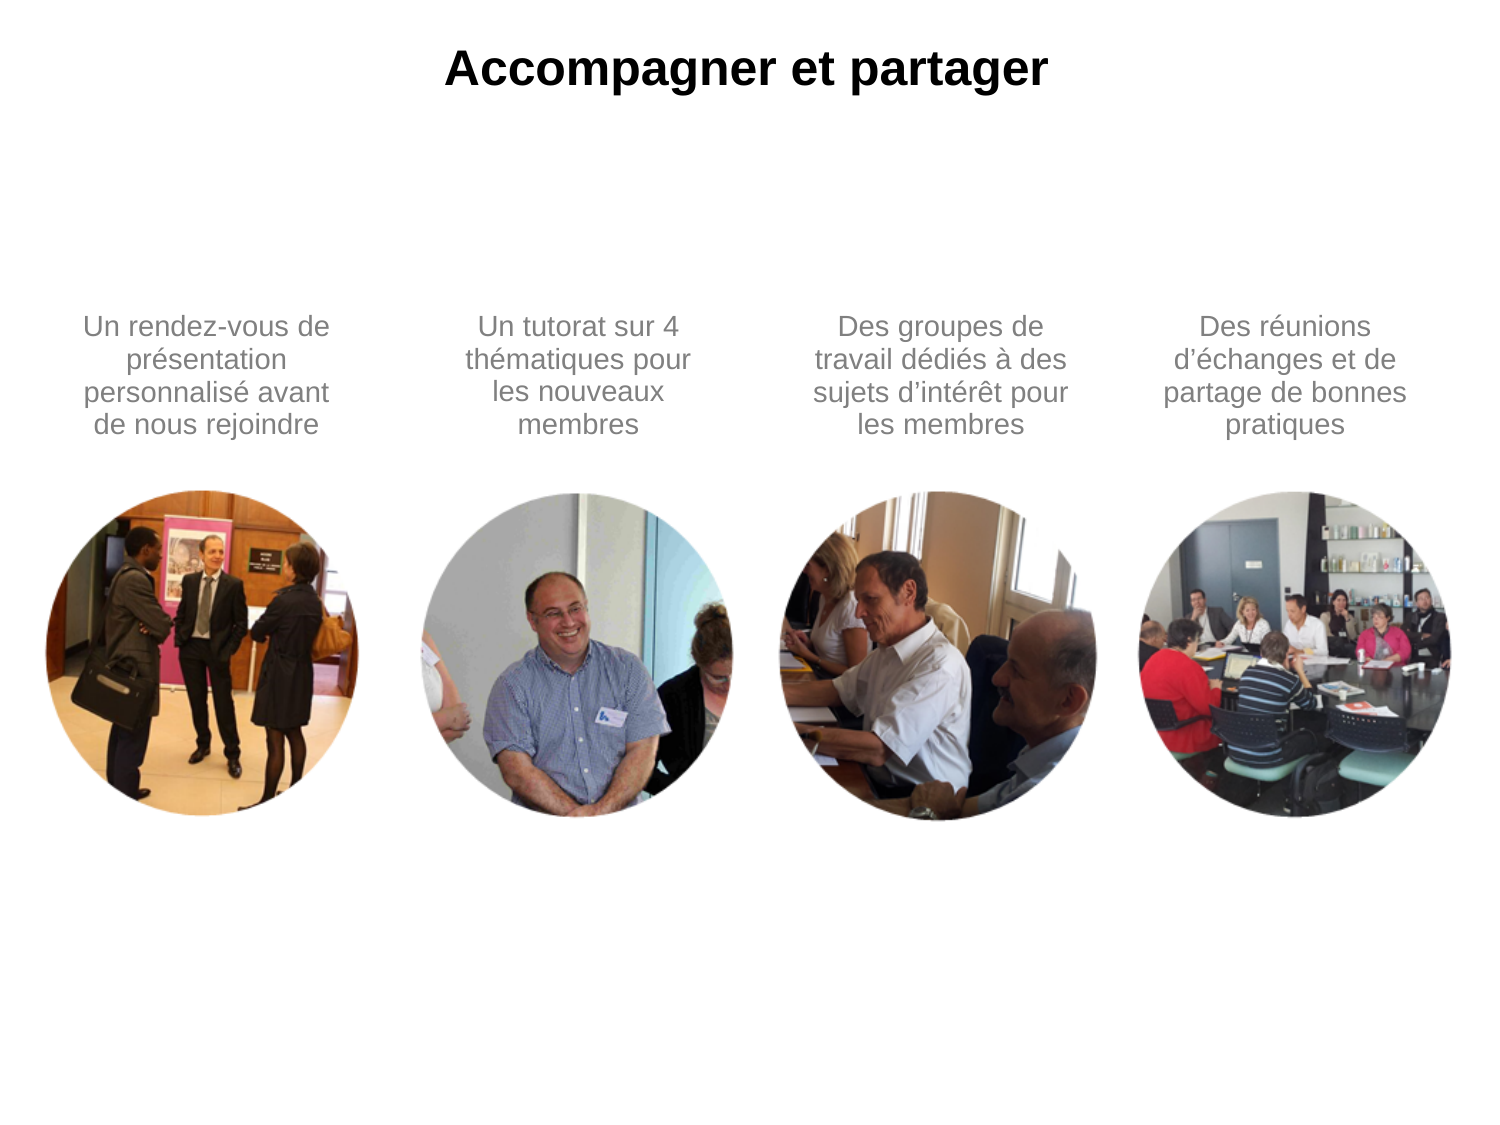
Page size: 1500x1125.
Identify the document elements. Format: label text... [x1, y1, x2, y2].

picture [1128, 482, 1463, 824]
text_box Un rendez-vous de présentation personnalisé avant de nous rejoindre [57, 302, 357, 449]
picture [41, 488, 372, 824]
text_box Des réunions d’échanges et de partage de bonnes pratiques [1135, 302, 1435, 449]
picture [773, 486, 1109, 826]
text_box Un tutorat sur 4 thématiques pour les nouveaux membres [429, 302, 729, 449]
text_box Des groupes de travail dédiés à des sujets d’intérêt pour les membres [791, 302, 1091, 449]
picture [412, 488, 745, 824]
text_box Accompagner et partager [14, 32, 1480, 104]
